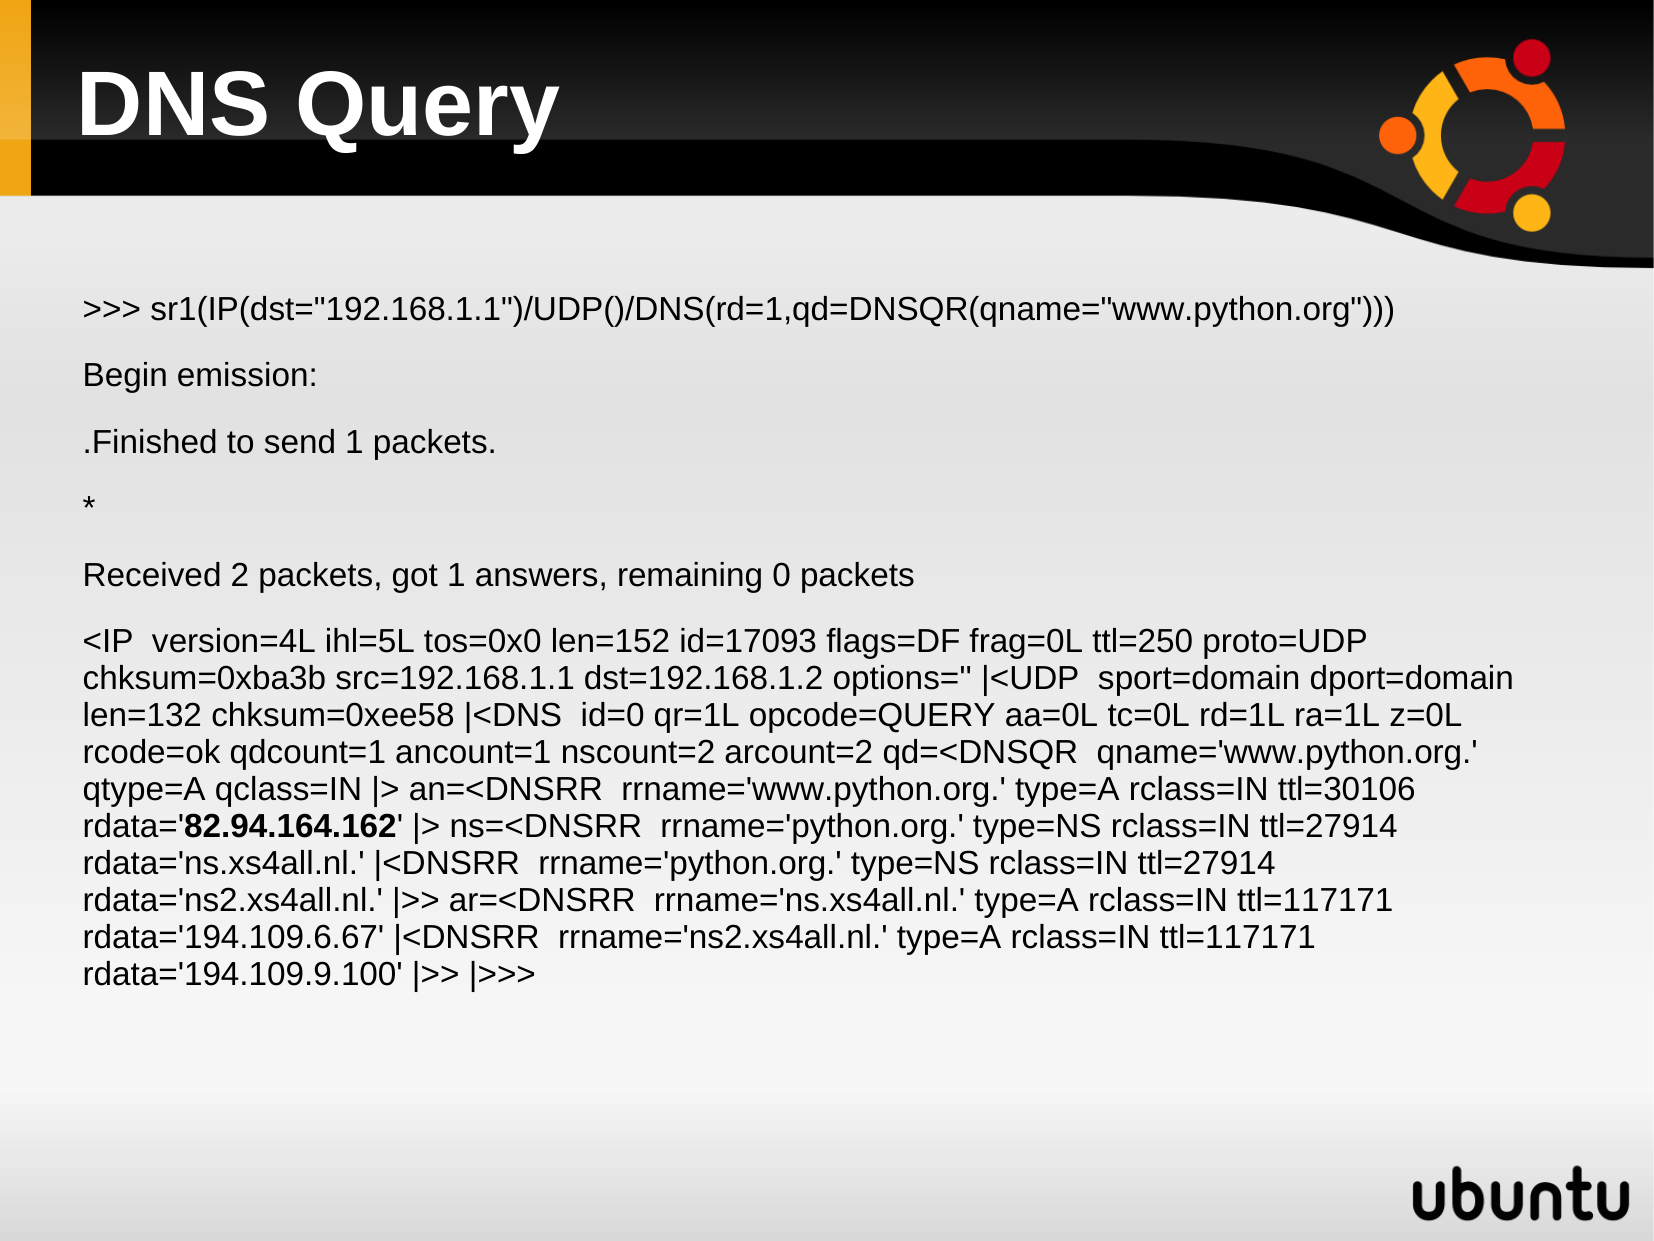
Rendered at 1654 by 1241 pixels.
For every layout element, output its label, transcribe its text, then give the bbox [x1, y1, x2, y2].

list >>> sr1(IP(dst="192.168.1.1")/UDP()/DNS(rd=1,qd=DNSQR(qname="www.python.org"))) Begin emission: .Finished to send 1 packets. * Received 2 packets, got 1 answers, remaining 0 packets <IP version=4L ihl=5L tos=0x0 len=152 id=17093 flags=DF frag=0L ttl=250 proto=UDP chksum=0xba3b src=192.168.1.1 dst=192.168.1.2 options='' |<UDP sport=domain dport=domain len=132 chksum=0xee58 |<DNS id=0 qr=1L opcode=QUERY aa=0L tc=0L rd=1L ra=1L z=0L rcode=ok qdcount=1 ancount=1 nscount=2 arcount=2 qd=<DNSQR qname='www.python.org.' qtype=A qclass=IN |> an=<DNSRR rrname='www.python.org.' type=A rclass=IN ttl=30106 rdata='82.94.164.162' |> ns=<DNSRR rrname='python.org.' type=NS rclass=IN ttl=27914 rdata='ns.xs4all.nl.' |<DNSRR rrname='python.org.' type=NS rclass=IN ttl=27914 rdata='ns2.xs4all.nl.' |>> ar=<DNSRR rrname='ns.xs4all.nl.' type=A rclass=IN ttl=117171 rdata='194.109.6.67' |<DNSRR rrname='ns2.xs4all.nl.' type=A rclass=IN ttl=117171 rdata='194.109.9.100' |>> |>>> [82, 290, 1571, 1094]
title DNS Query [76, 7, 1565, 200]
picture [0, 0, 1654, 1241]
